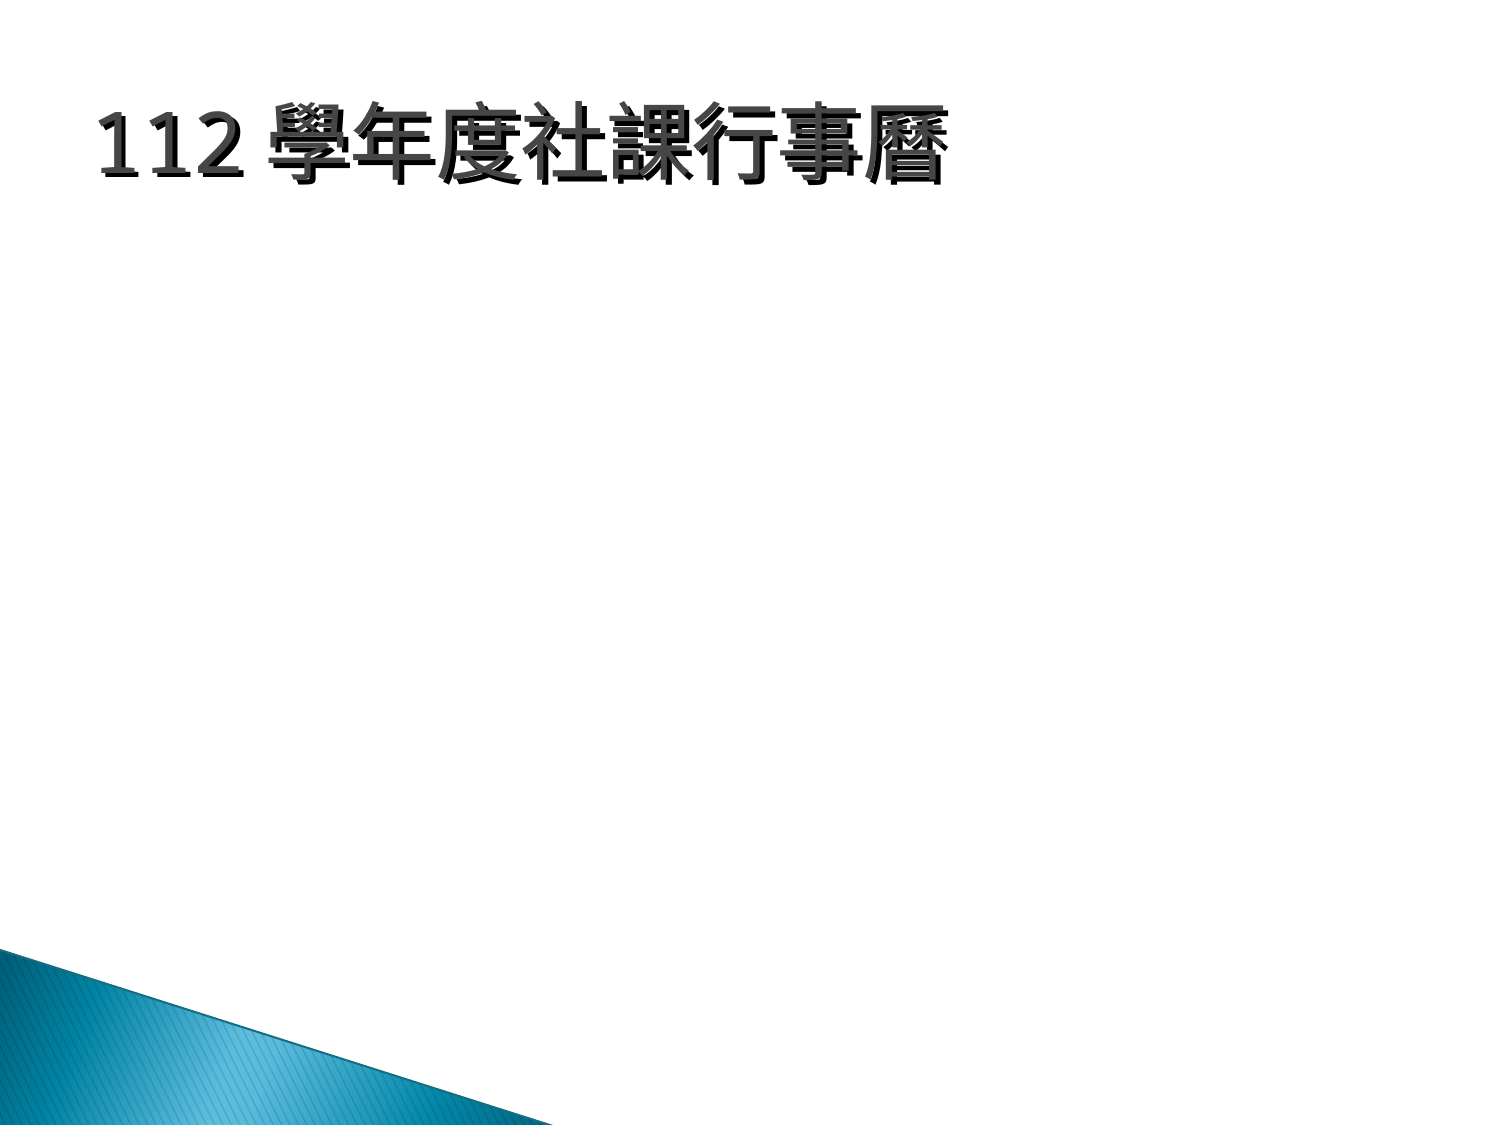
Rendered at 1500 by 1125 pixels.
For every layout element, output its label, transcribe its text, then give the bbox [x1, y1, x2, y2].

title 112學年度社課行事曆 [75, 45, 1426, 233]
